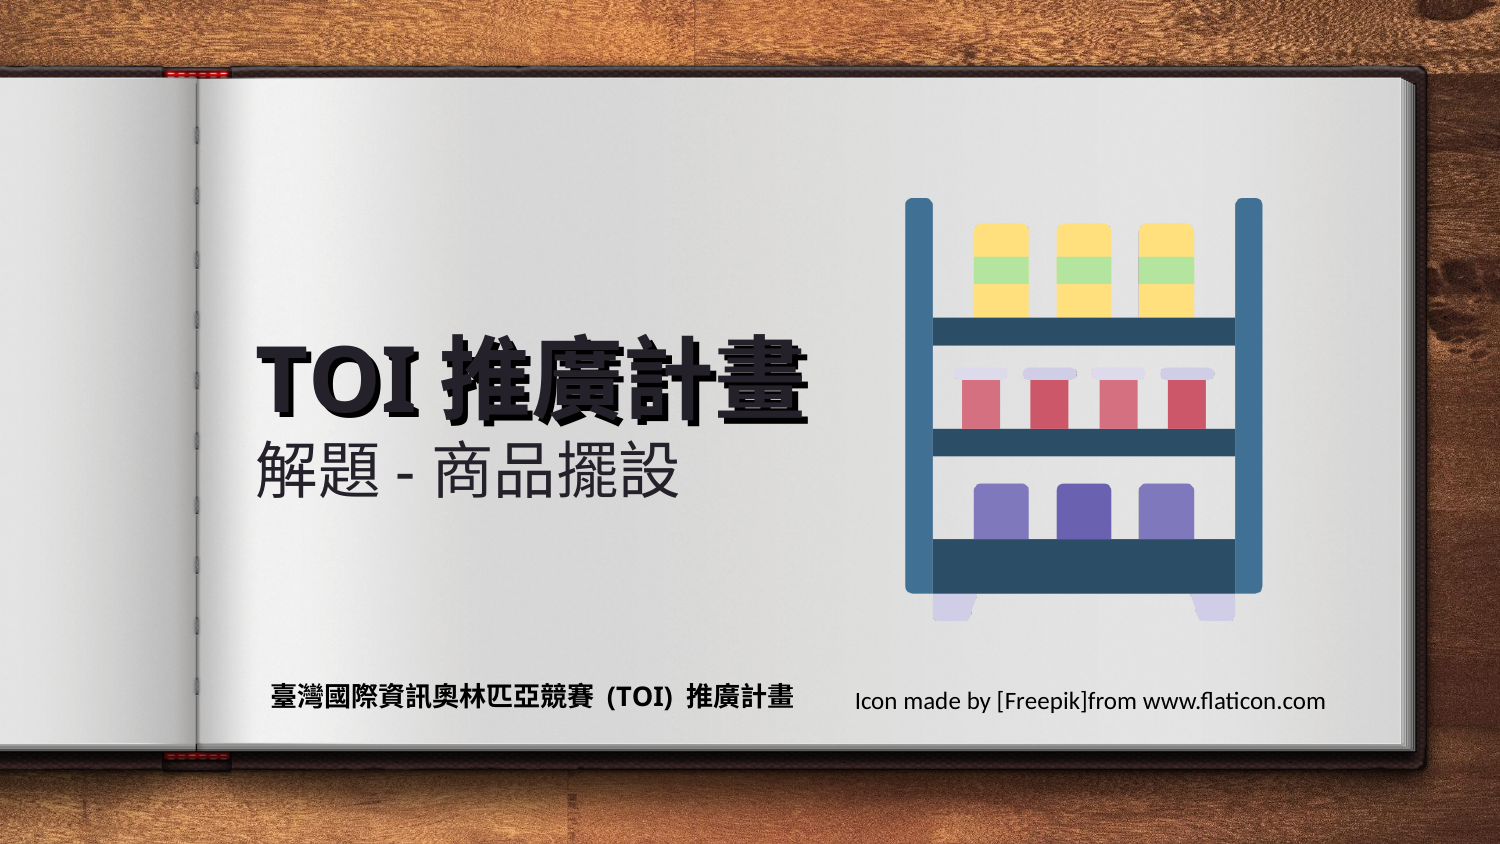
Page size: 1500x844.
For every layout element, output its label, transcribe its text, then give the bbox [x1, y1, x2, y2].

text_box Icon made by [Freepik]from www.flaticon.com [840, 677, 1364, 722]
picture [872, 198, 1295, 621]
title TOI推廣計畫 解題-商品擺設 [240, 262, 872, 565]
